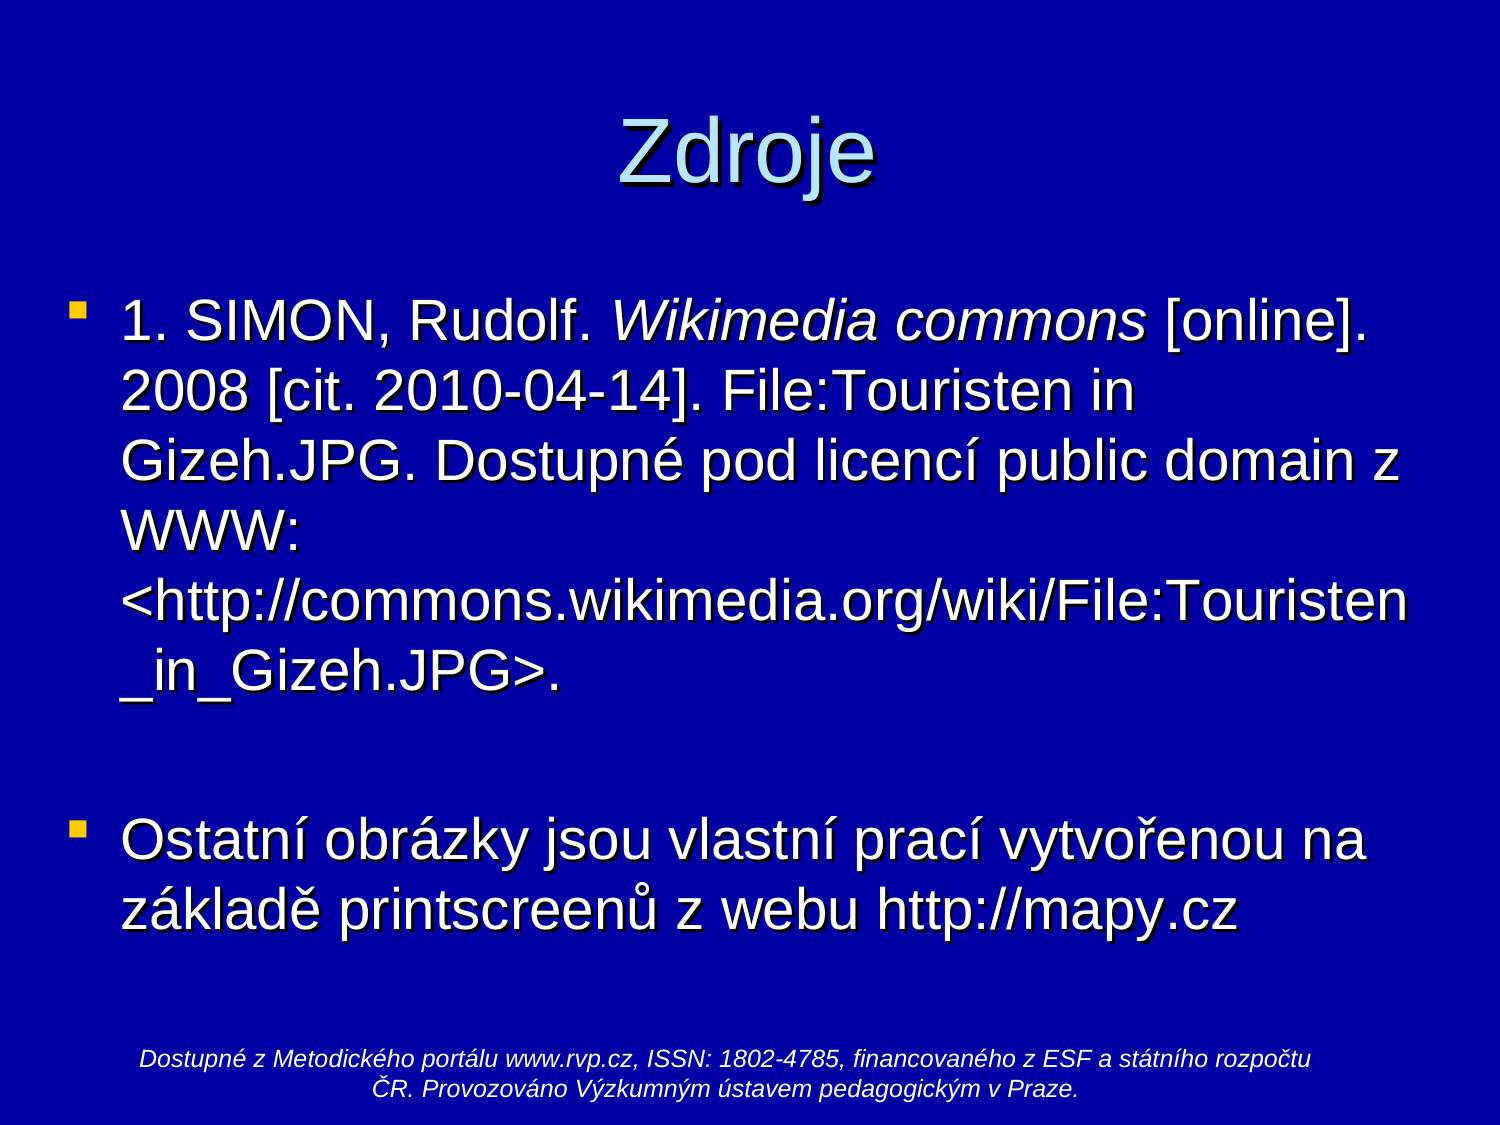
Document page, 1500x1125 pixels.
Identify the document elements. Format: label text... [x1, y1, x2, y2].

text_box Dostupné z Metodického portálu www.rvp.cz, ISSN: 1802-4785, financovaného z ESF a státního rozpočtu ČR. Provozováno Výzkumným ústavem pedagogickým v Praze. [105, 1042, 1348, 1103]
title Zdroje [49, 37, 1446, 255]
list 1. SIMON, Rudolf. Wikimedia commons [online]. 2008 [cit. 2010-04-14]. File:Touristen in Gizeh.JPG. Dostupné pod licencí public domain z WWW: <http://commons.wikimedia.org/wiki/File:Touristen_in_Gizeh.JPG>. Ostatní obrázky jsou vlastní prací vytvořenou na základě printscreenů z webu http://mapy.cz [49, 274, 1451, 1034]
